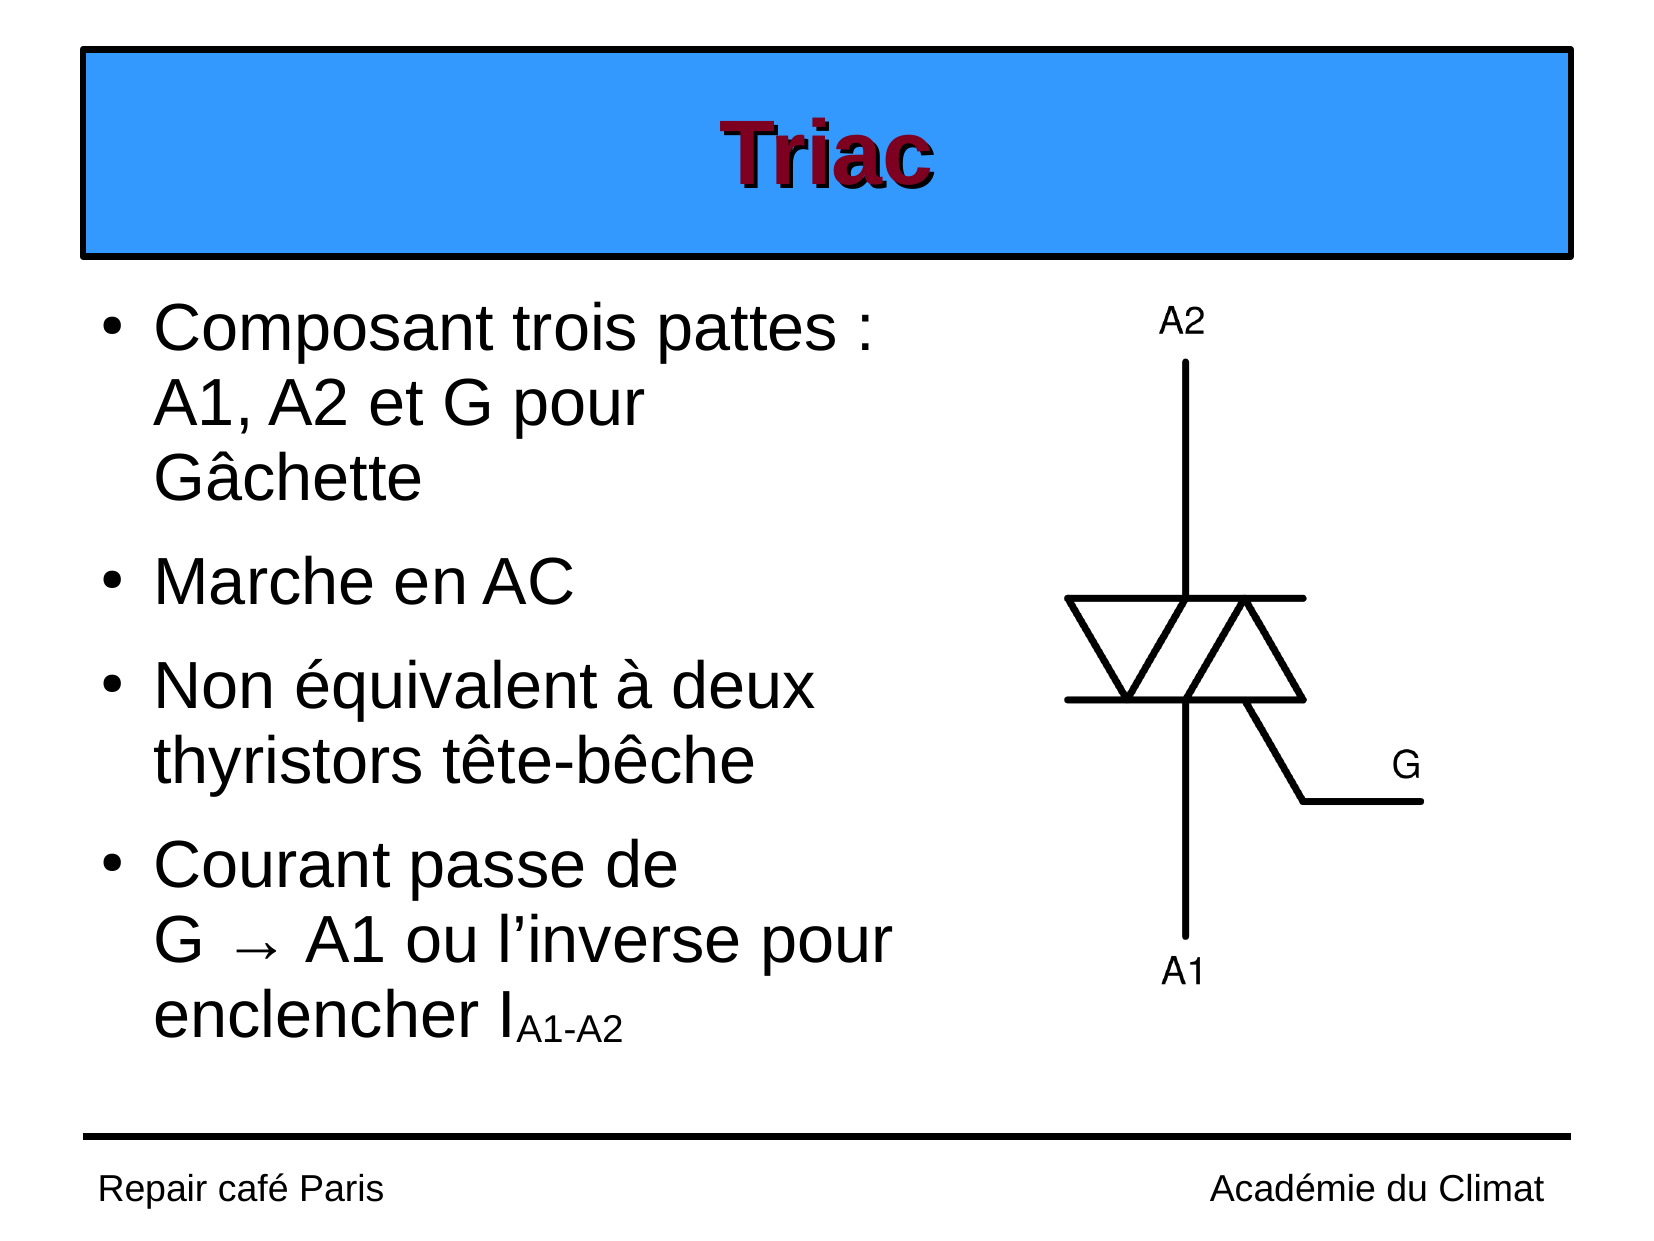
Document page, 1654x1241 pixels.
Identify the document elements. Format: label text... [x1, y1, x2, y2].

title Triac [82, 49, 1571, 257]
list Composant trois pattes : A1, A2 et G pour Gâchette Marche en AC Non équivalent à deux thyristors tête-bêche Courant passe de G → A1 ou l’inverse pour enclencher IA1-A2 [82, 290, 898, 1052]
picture [968, 290, 1449, 1010]
text_box Repair café Paris Académie du Climat [82, 1160, 1571, 1217]
